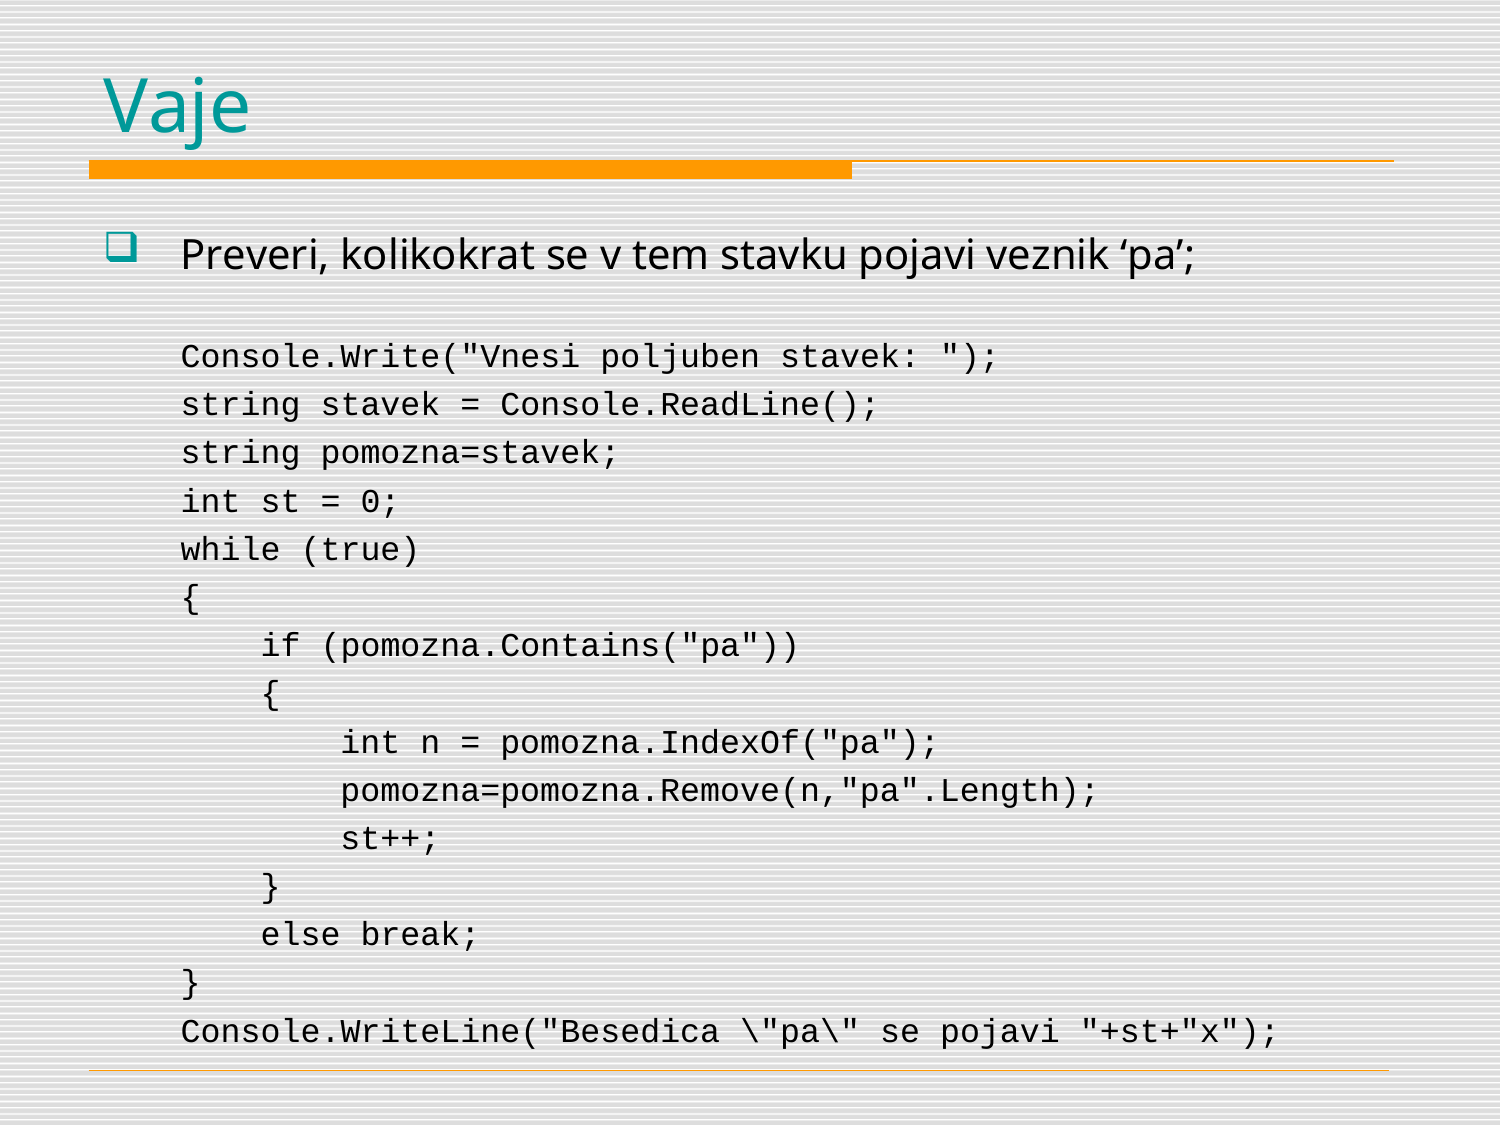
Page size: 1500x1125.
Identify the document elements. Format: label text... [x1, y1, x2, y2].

list Preveri, kolikokrat se v tem stavku pojavi veznik ‘pa’; Console.Write("Vnesi poljuben stavek: "); string stavek = Console.ReadLine(); string pomozna=stavek; int st = 0; while (true) { if (pomozna.Contains("pa")) { int n = pomozna.IndexOf("pa"); pomozna=pomozna.Remove(n,"pa".Length); st++; } else break; } Console.WriteLine("Besedica \"pa\" se pojavi "+st+"x"); [88, 220, 1401, 1059]
title Vaje [88, 42, 1401, 155]
picture [0, 0, 1500, 1125]
